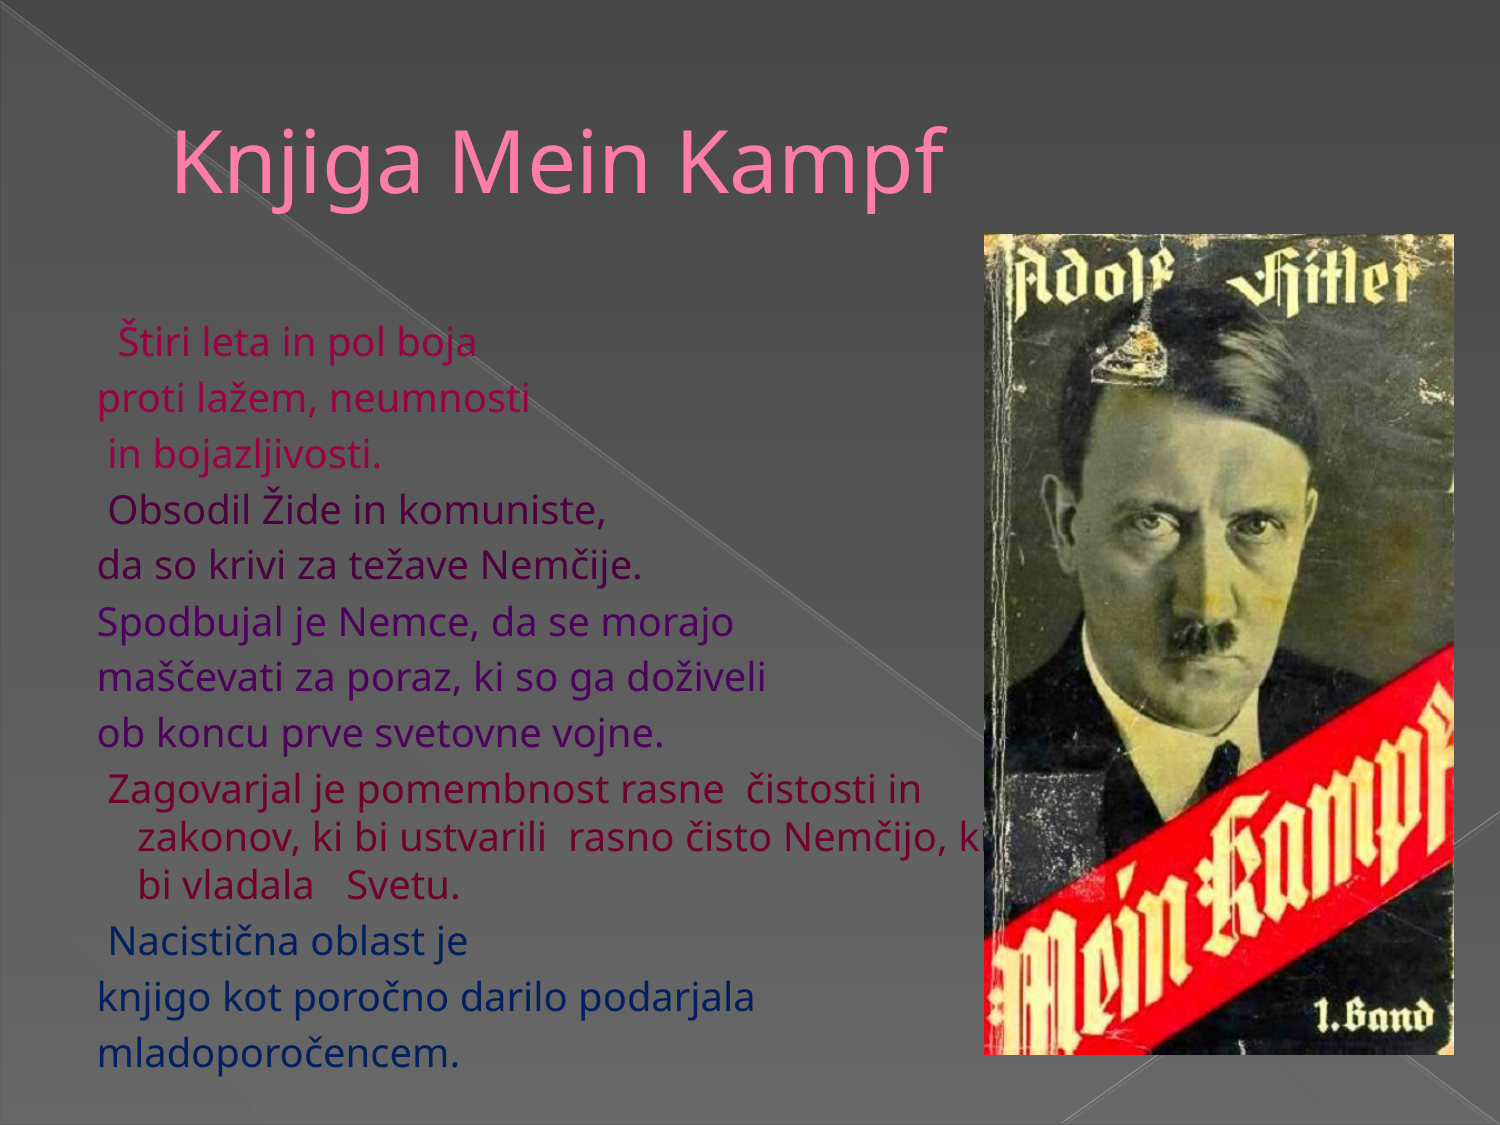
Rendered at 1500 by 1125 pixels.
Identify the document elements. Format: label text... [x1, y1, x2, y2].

picture [984, 234, 1454, 1055]
list Štiri leta in pol boja proti lažem, neumnosti in bojazljivosti. Obsodil Žide in komuniste, da so krivi za težave Nemčije. Spodbujal je Nemce, da se morajo maščevati za poraz, ki so ga doživeli ob koncu prve svetovne vojne. Zagovarjal je pomembnost rasne čistosti in zakonov, ki bi ustvarili rasno čisto Nemčijo, ki bi vladala Svetu. Nacistična oblast je knjigo kot poročno darilo podarjala mladoporočencem. [75, 308, 1020, 1090]
title Knjiga Mein Kampf [75, 43, 1425, 274]
